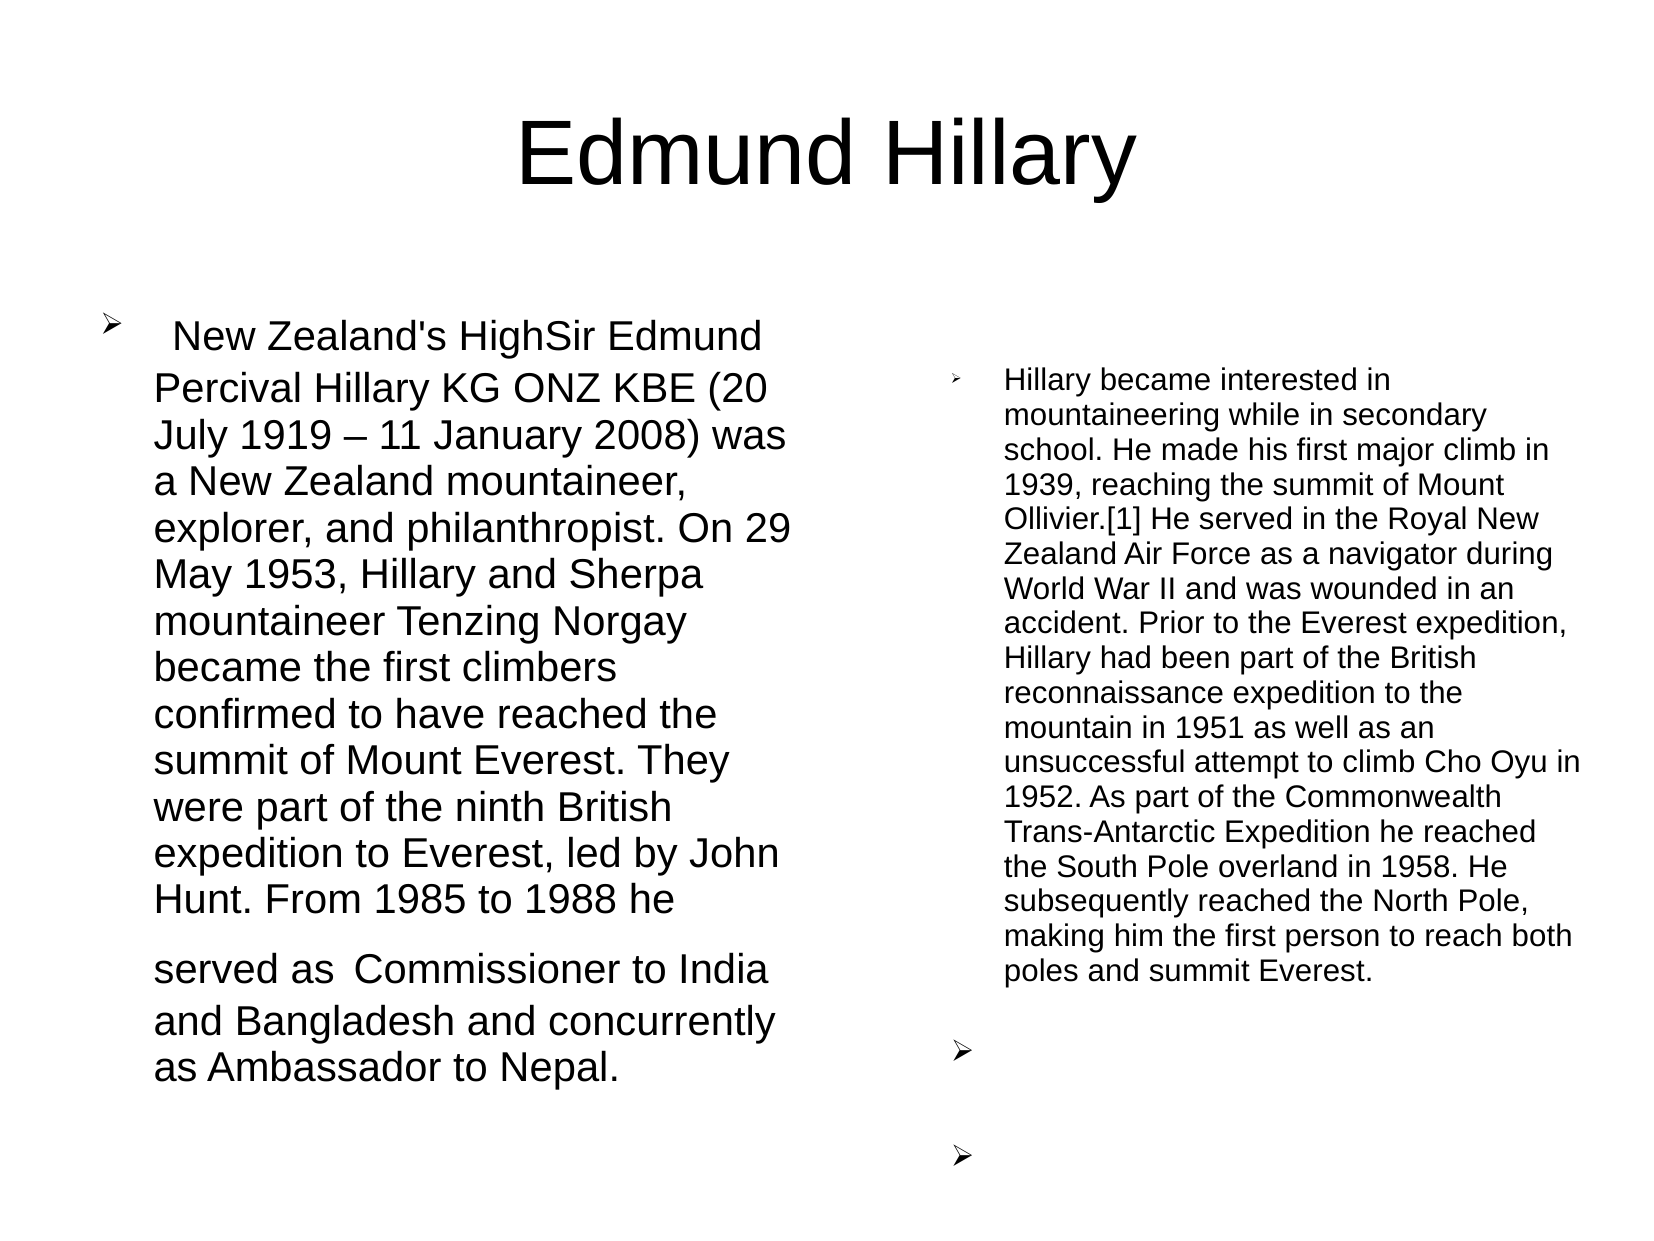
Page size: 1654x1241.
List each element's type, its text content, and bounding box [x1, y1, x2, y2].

title Edmund Hillary [82, 49, 1571, 257]
list New Zealand's HighSir Edmund Percival Hillary KG ONZ KBE (20 July 1919 – 11 January 2008) was a New Zealand mountaineer, explorer, and philanthropist. On 29 May 1953, Hillary and Sherpa mountaineer Tenzing Norgay became the first climbers confirmed to have reached the summit of Mount Everest. They were part of the ninth British expedition to Everest, led by John Hunt. From 1985 to 1988 he served as Commissioner to India and Bangladesh and concurrently as Ambassador to Nepal. [82, 290, 809, 1109]
list Hillary became interested in mountaineering while in secondary school. He made his first major climb in 1939, reaching the summit of Mount Ollivier.[1] He served in the Royal New Zealand Air Force as a navigator during World War II and was wounded in an accident. Prior to the Everest expedition, Hillary had been part of the British reconnaissance expedition to the mountain in 1951 as well as an unsuccessful attempt to climb Cho Oyu in 1952. As part of the Commonwealth Trans-Antarctic Expedition he reached the South Pole overland in 1958. He subsequently reached the North Pole, making him the first person to reach both poles and summit Everest. [933, 362, 1589, 1241]
